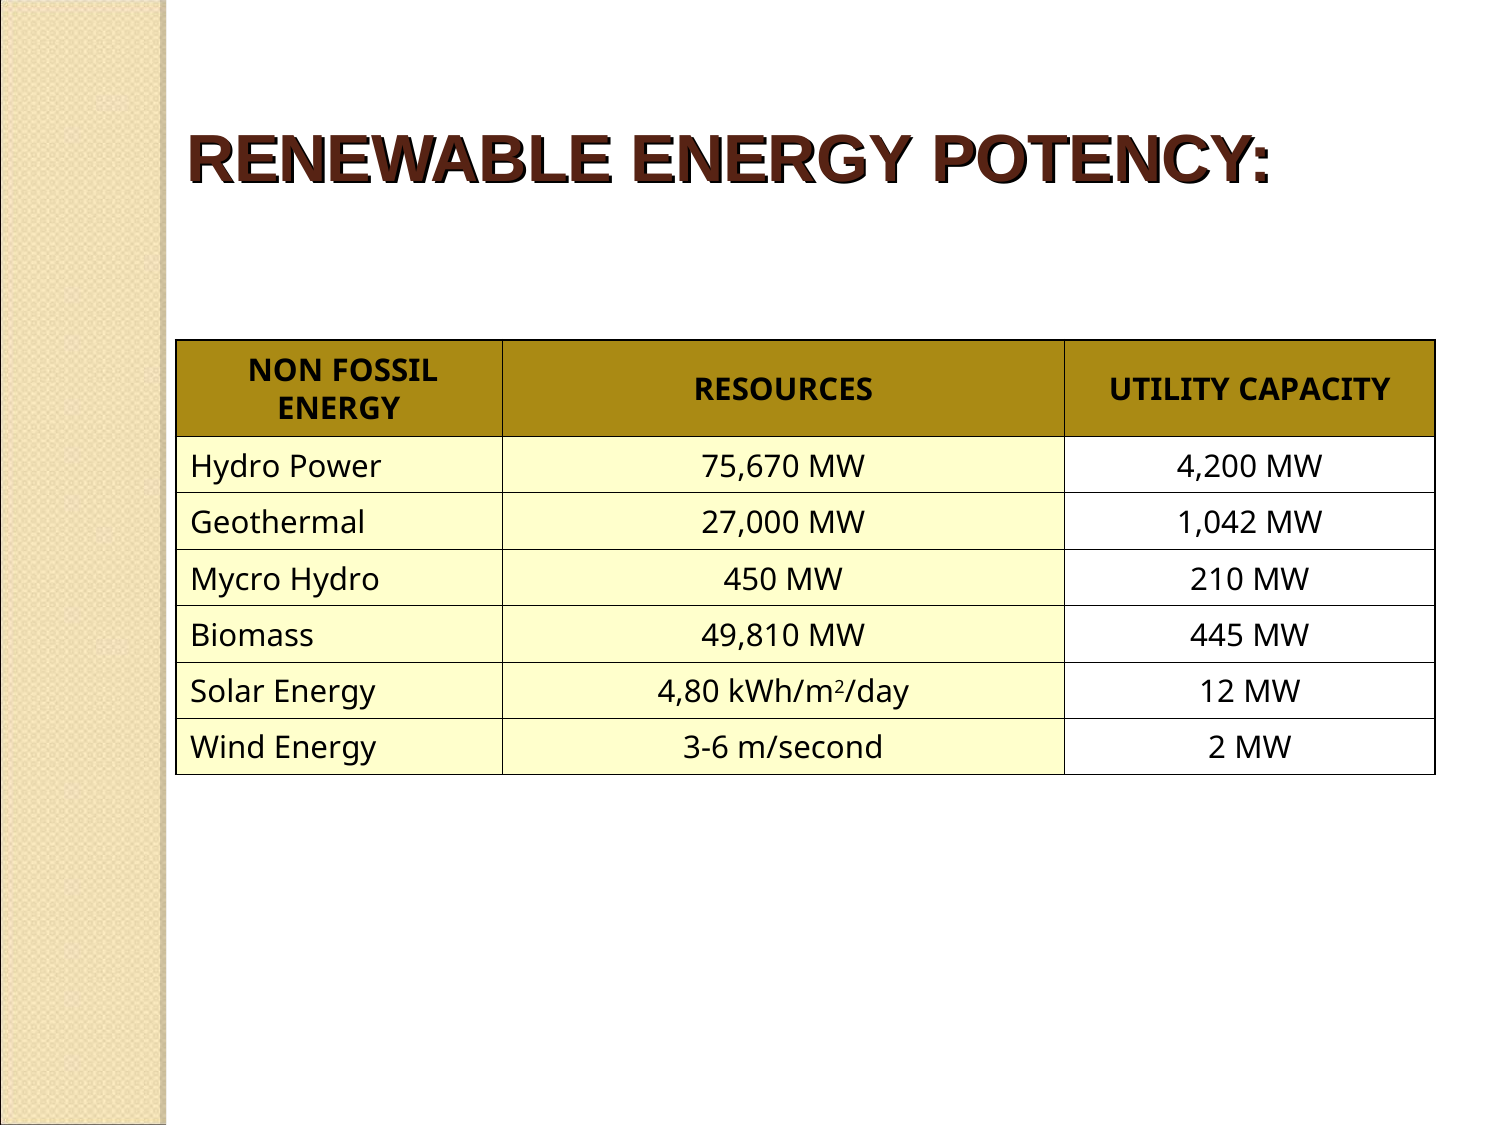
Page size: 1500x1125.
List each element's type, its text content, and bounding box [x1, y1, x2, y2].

table_cell 27,000 MW [503, 493, 1064, 549]
table_cell 2 MW [1065, 719, 1434, 774]
title RENEWABLE ENERGY POTENCY: [171, 54, 1406, 255]
table_cell Biomass [177, 606, 502, 662]
table_cell 1,042 MW [1065, 493, 1434, 549]
table_cell 4,80 kWh/m2/day [503, 663, 1064, 718]
table_cell Wind Energy [177, 719, 502, 774]
table_header RESOURCES [503, 341, 1064, 436]
table_cell Geothermal [177, 493, 502, 549]
table_cell 75,670 MW [503, 437, 1064, 492]
table_cell 445 MW [1065, 606, 1434, 662]
table_cell Hydro Power [177, 437, 502, 492]
table_cell [176, 775, 1435, 836]
table_header UTILITY CAPACITY [1065, 341, 1434, 436]
table_cell 450 MW [503, 550, 1064, 605]
table_cell Mycro Hydro [177, 550, 502, 605]
table_cell 3-6 m/second [503, 719, 1064, 774]
table_cell 4,200 MW [1065, 437, 1434, 492]
table_cell 210 MW [1065, 550, 1434, 605]
picture [0, 0, 166, 1125]
table_cell 12 MW [1065, 663, 1434, 718]
table_cell 49,810 MW [503, 606, 1064, 662]
table_cell Solar Energy [177, 663, 502, 718]
table_header NON FOSSIL ENERGY [177, 341, 502, 436]
